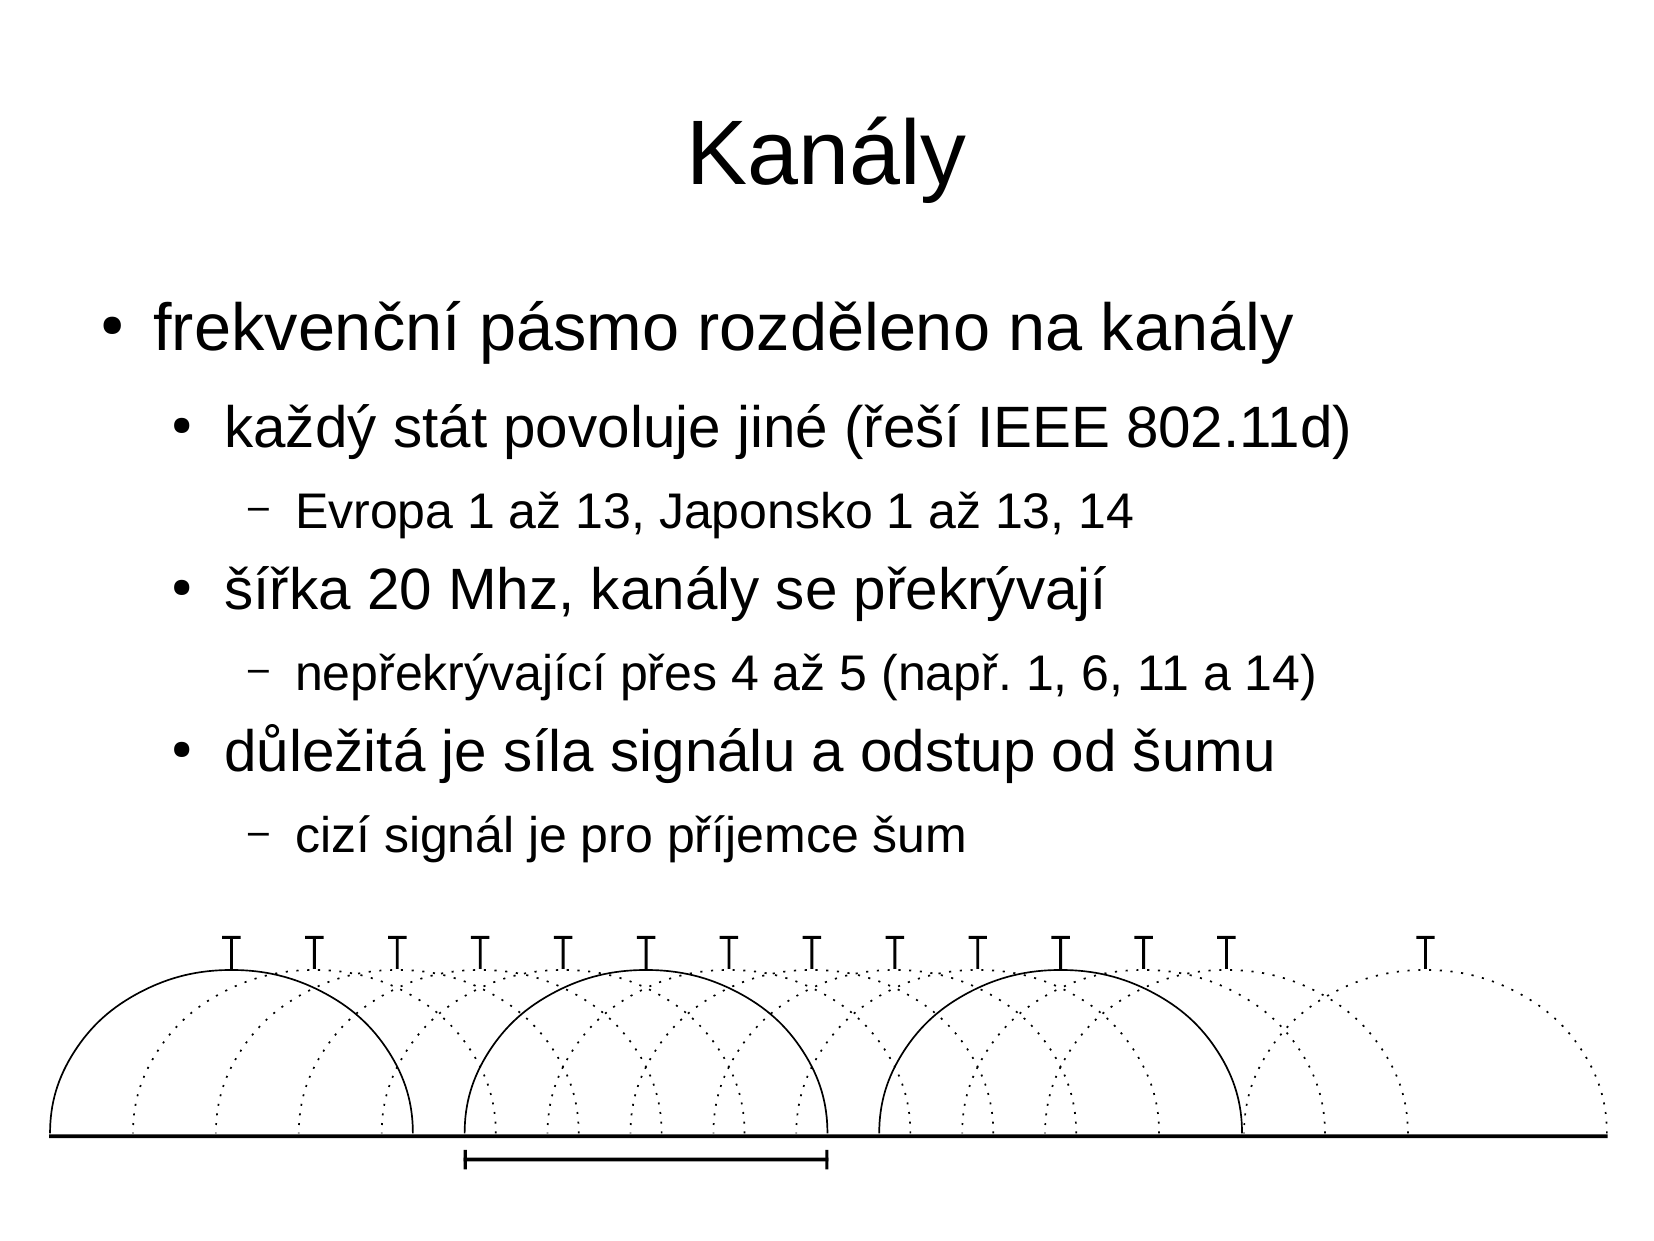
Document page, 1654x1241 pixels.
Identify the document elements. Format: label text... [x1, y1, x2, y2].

picture [29, 825, 1654, 1211]
title Kanály [82, 49, 1571, 257]
list frekvenční pásmo rozděleno na kanály každý stát povoluje jiné (řeší IEEE 802.11d) Evropa 1 až 13, Japonsko 1 až 13, 14 šířka 20 Mhz, kanály se překrývají nepřekrývající přes 4 až 5 (např. 1, 6, 11 a 14) důležitá je síla signálu a odstup od šumu cizí signál je pro příjemce šum [82, 290, 1571, 825]
